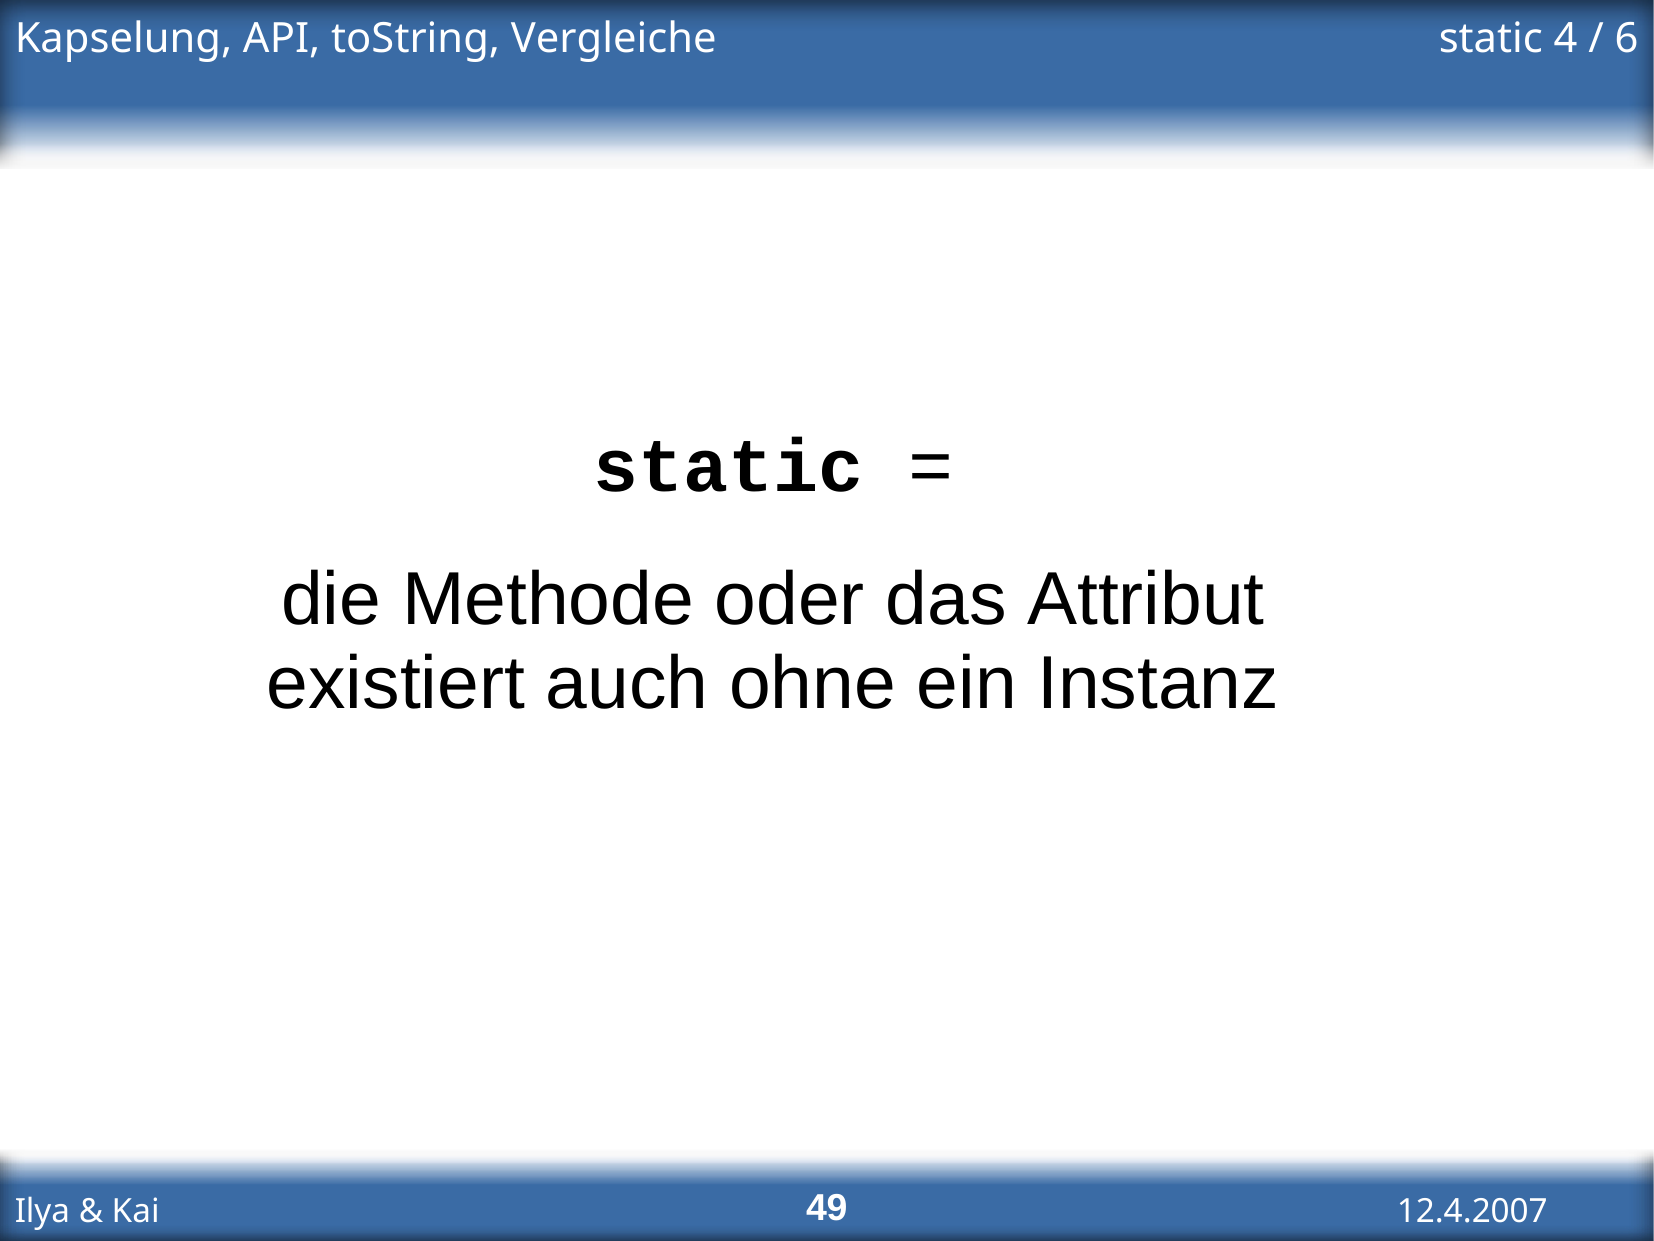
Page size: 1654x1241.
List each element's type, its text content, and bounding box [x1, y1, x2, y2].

text_box static = die Methode oder das Attribut existiert auch ohne ein Instanz [251, 422, 1402, 762]
text_box static 4 / 6 [1226, 0, 1654, 73]
picture [0, 1149, 1654, 1241]
picture [0, 0, 1654, 169]
